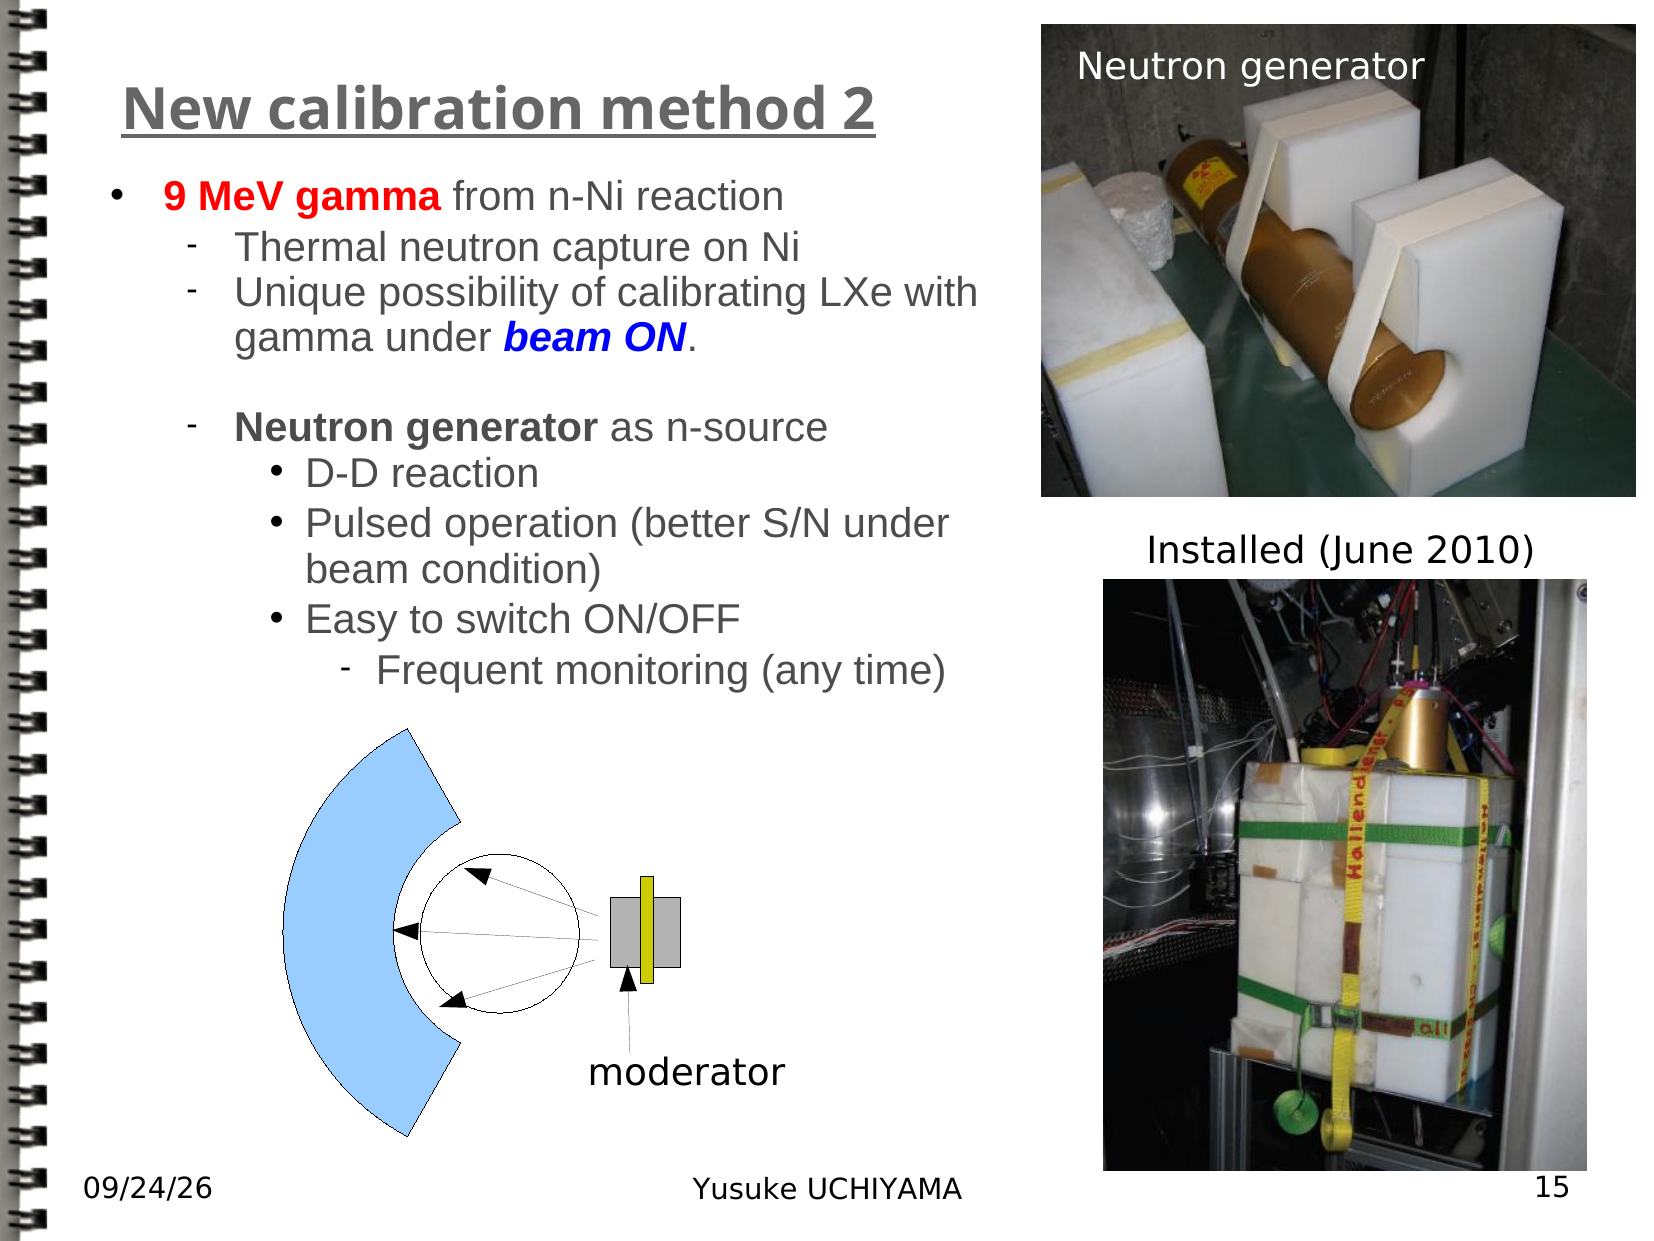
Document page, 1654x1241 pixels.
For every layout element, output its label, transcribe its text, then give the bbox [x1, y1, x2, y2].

text_box [282, 728, 461, 1137]
text_box moderator [572, 1044, 801, 1103]
text_box [610, 876, 681, 984]
text_box Installed (June 2010) [1131, 522, 1551, 582]
title New calibration method 2 [121, 50, 1041, 162]
list 9 MeV gamma from n-Ni reaction Thermal neutron capture on Ni Unique possibility of calibrating LXe with gamma under beam ON. Neutron generator as n-source D-D reaction Pulsed operation (better S/N under beam condition) Easy to switch ON/OFF Frequent monitoring (any time) [92, 174, 1024, 1094]
text_box Neutron generator [1061, 38, 1441, 98]
picture [0, 0, 1654, 1241]
